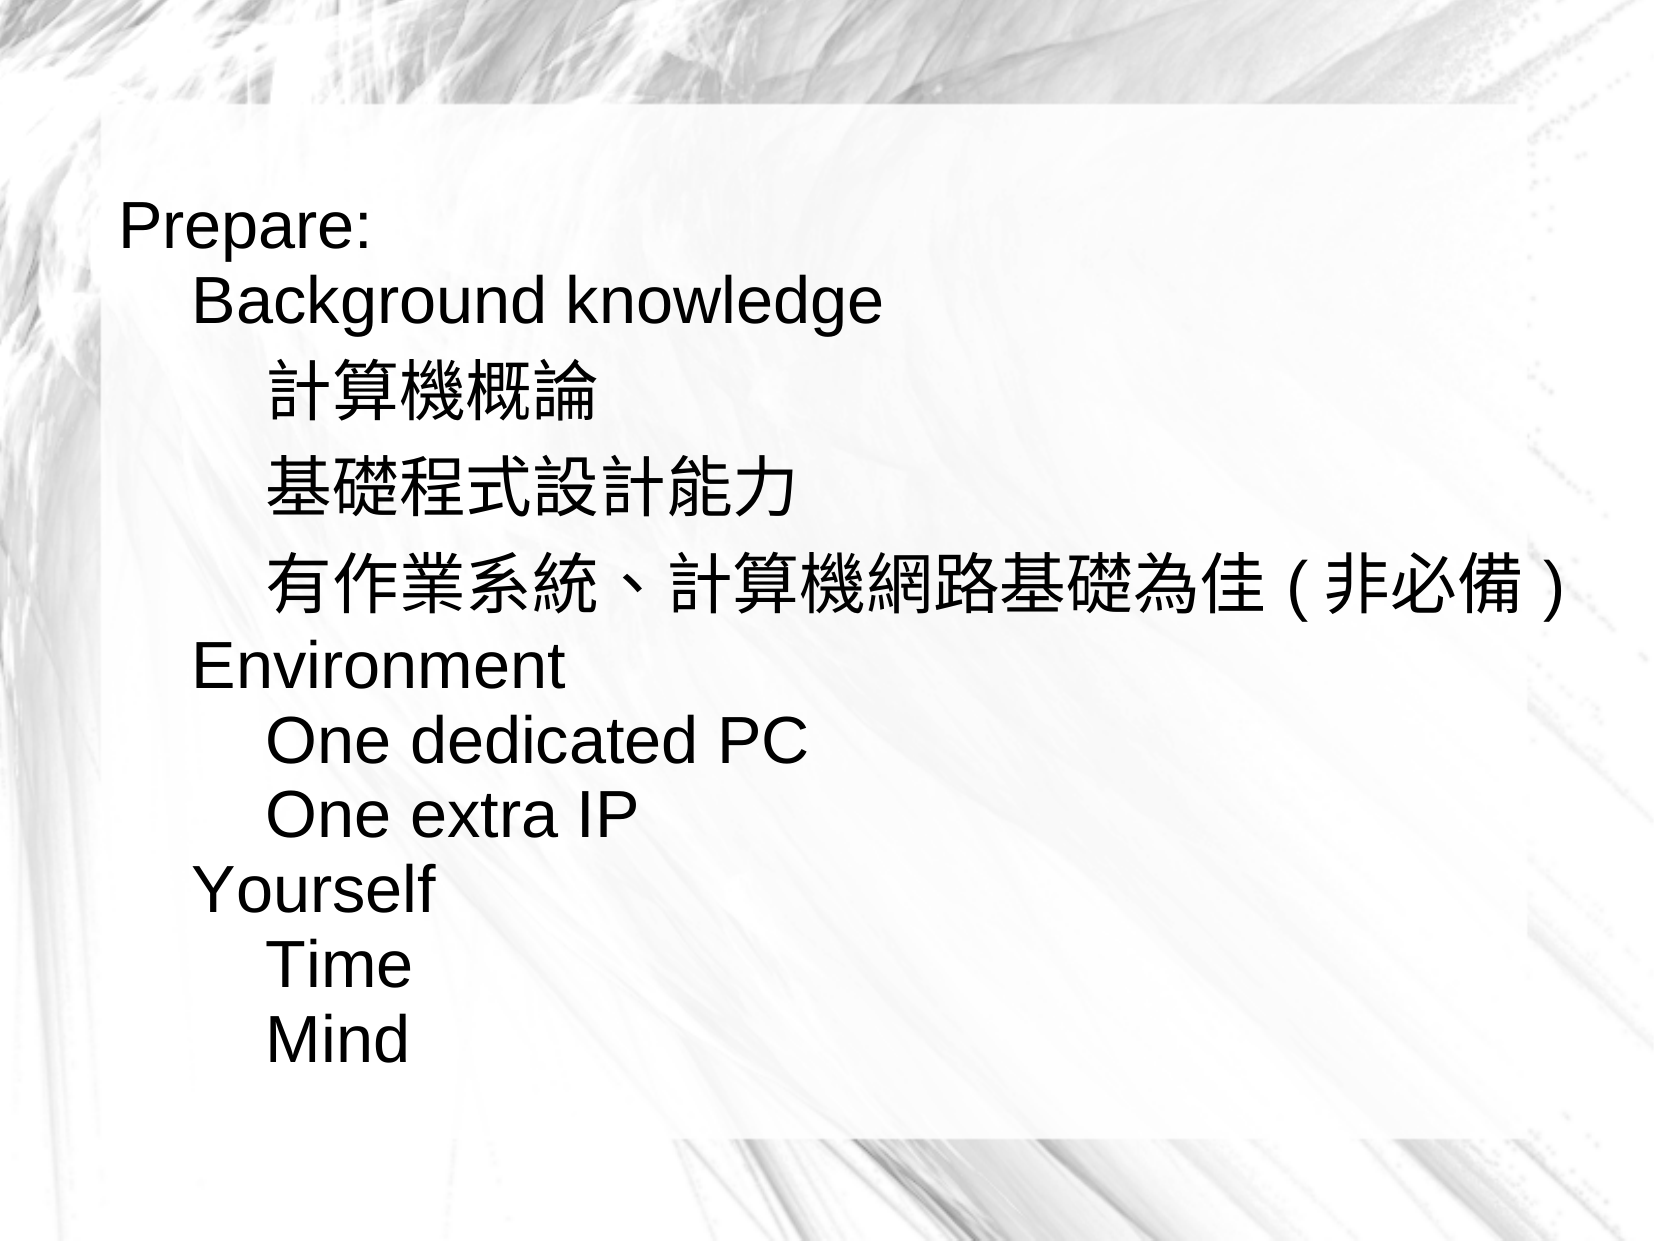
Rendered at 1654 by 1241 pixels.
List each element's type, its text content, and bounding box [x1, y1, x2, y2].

picture [0, 0, 1654, 1241]
subtitle Prepare: Background knowledge 計算機概論 基礎程式設計能力 有作業系統、計算機網路基礎為佳(非必備) Environment One dedicated PC One extra IP Yourself Time Mind [118, 199, 1571, 1066]
